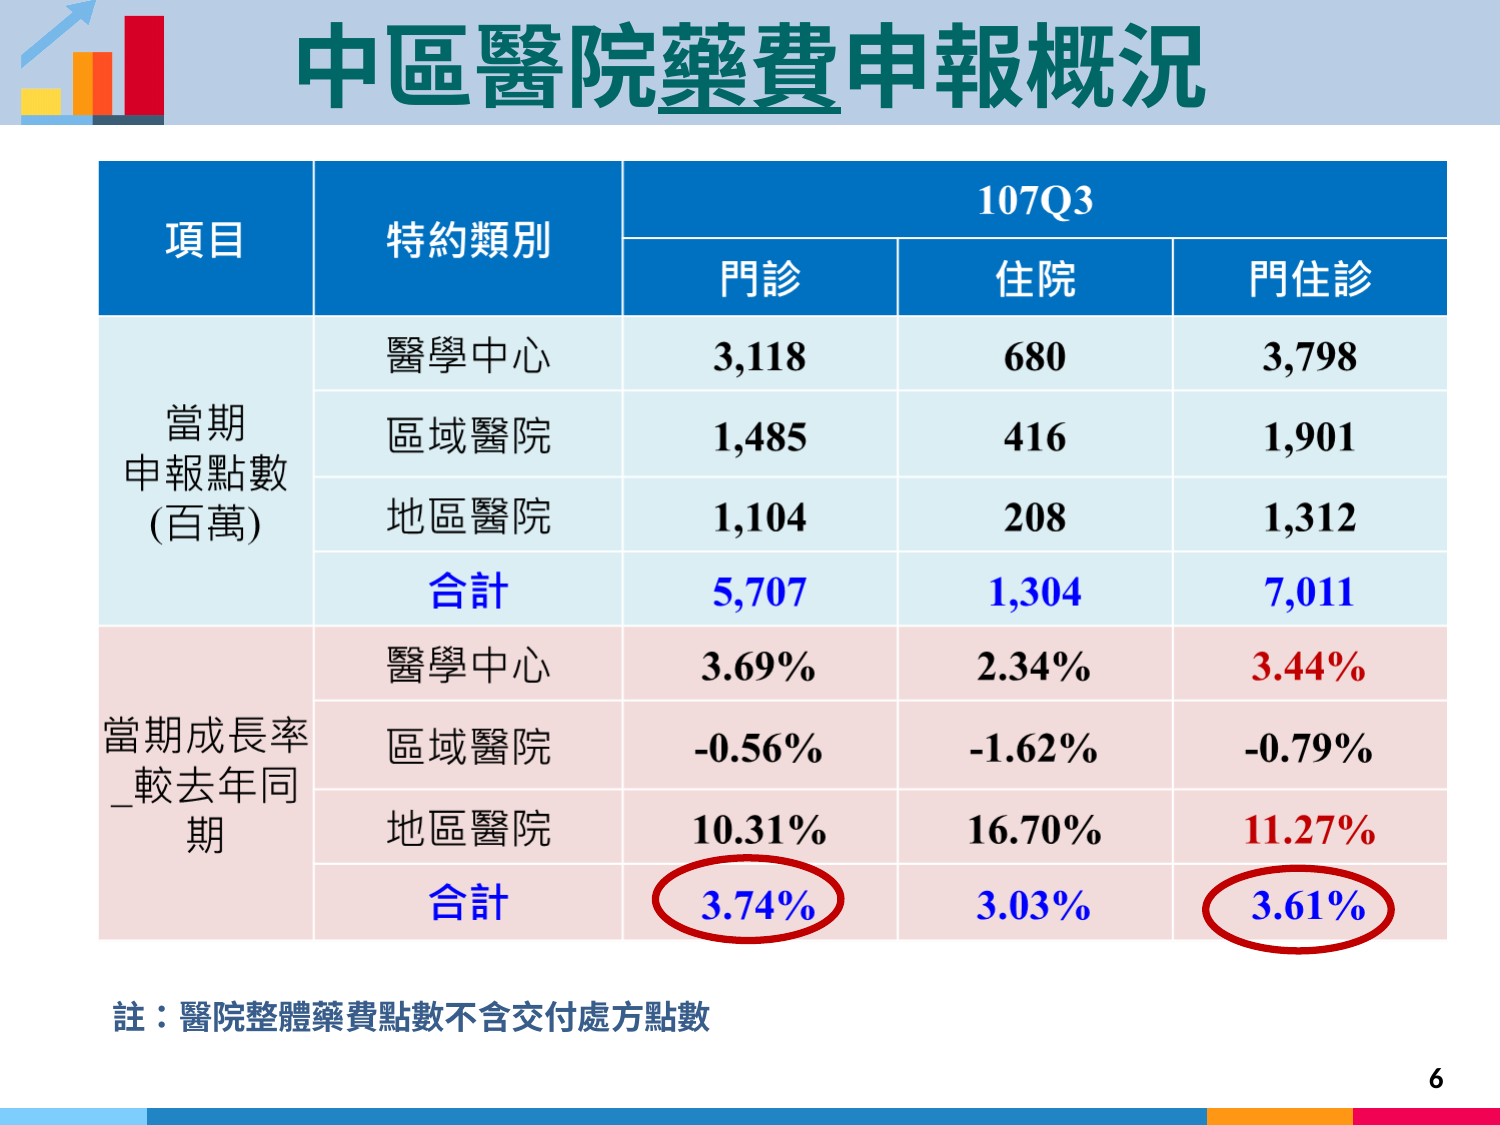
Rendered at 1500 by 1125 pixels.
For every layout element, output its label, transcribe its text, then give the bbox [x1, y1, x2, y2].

text_box <編號> [1391, 1043, 1482, 1113]
text_box 註：醫院整體藥費點數不含交付處方點數 [97, 988, 927, 1044]
picture [1210, 872, 1387, 947]
picture [97, 159, 1448, 953]
title 中區醫院藥費申報概況 [0, 0, 1500, 145]
picture [17, 0, 168, 125]
